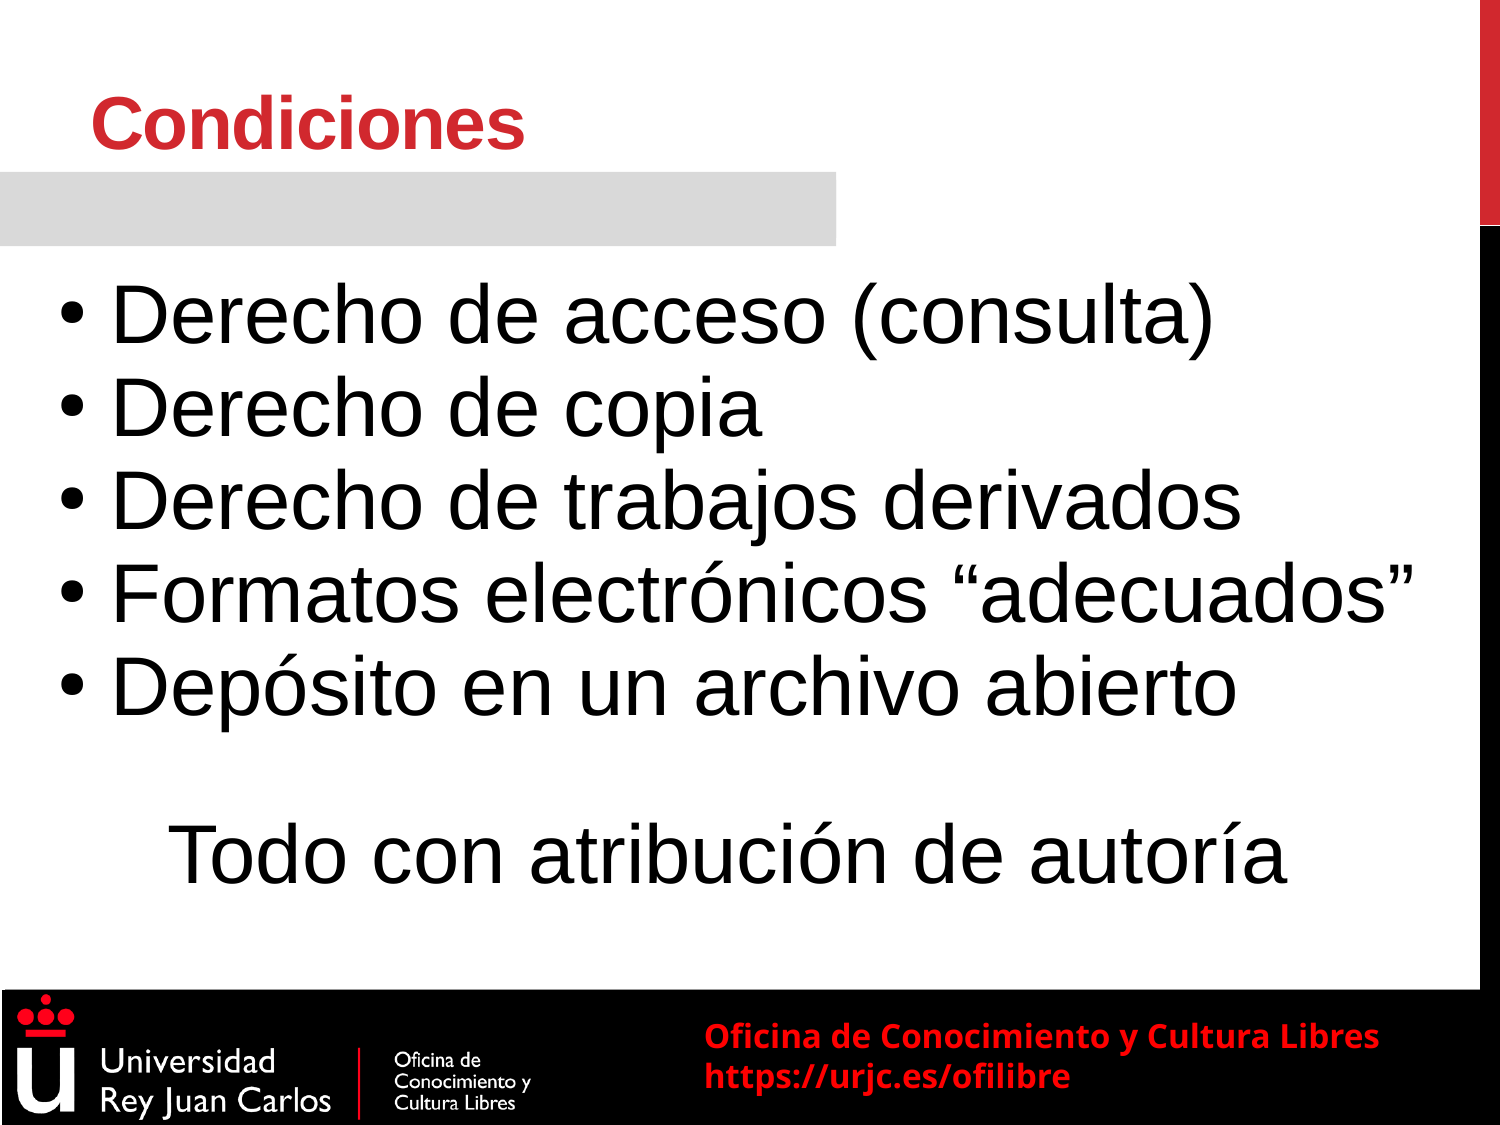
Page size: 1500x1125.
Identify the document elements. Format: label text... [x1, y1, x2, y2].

text_box Condiciones [0, 24, 1326, 172]
text_box [0, 171, 837, 238]
title [75, 15, 1425, 172]
text_box Derecho de acceso (consulta) Derecho de copia Derecho de trabajos derivados Formatos electrónicos “adecuados” Depósito en un archivo abierto Todo con atribución de autoría [24, 261, 1432, 931]
picture [17, 994, 531, 1120]
